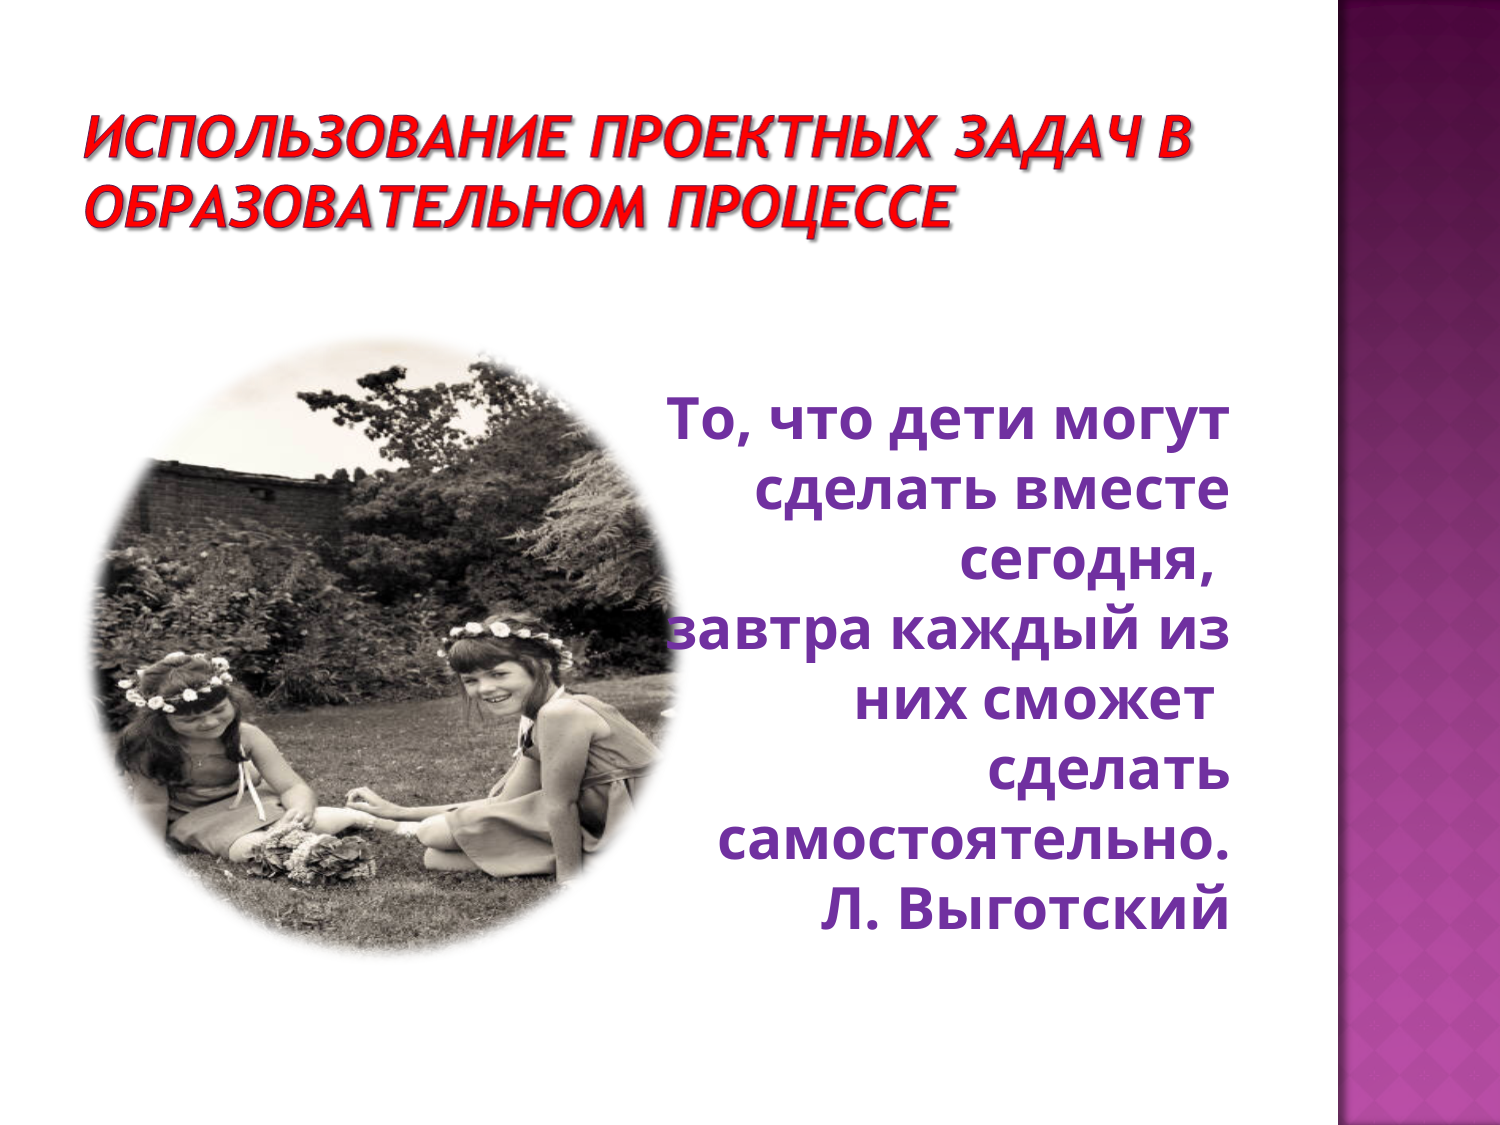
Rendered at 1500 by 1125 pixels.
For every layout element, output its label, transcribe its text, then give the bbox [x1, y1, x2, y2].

picture [45, 52, 1265, 248]
picture [76, 324, 692, 968]
text_box То, что дети могут сделать вместе сегодня, завтра каждый из них сможет сделать самостоятельно. Л. Выготский [537, 373, 1247, 949]
picture [1337, 0, 1500, 1125]
